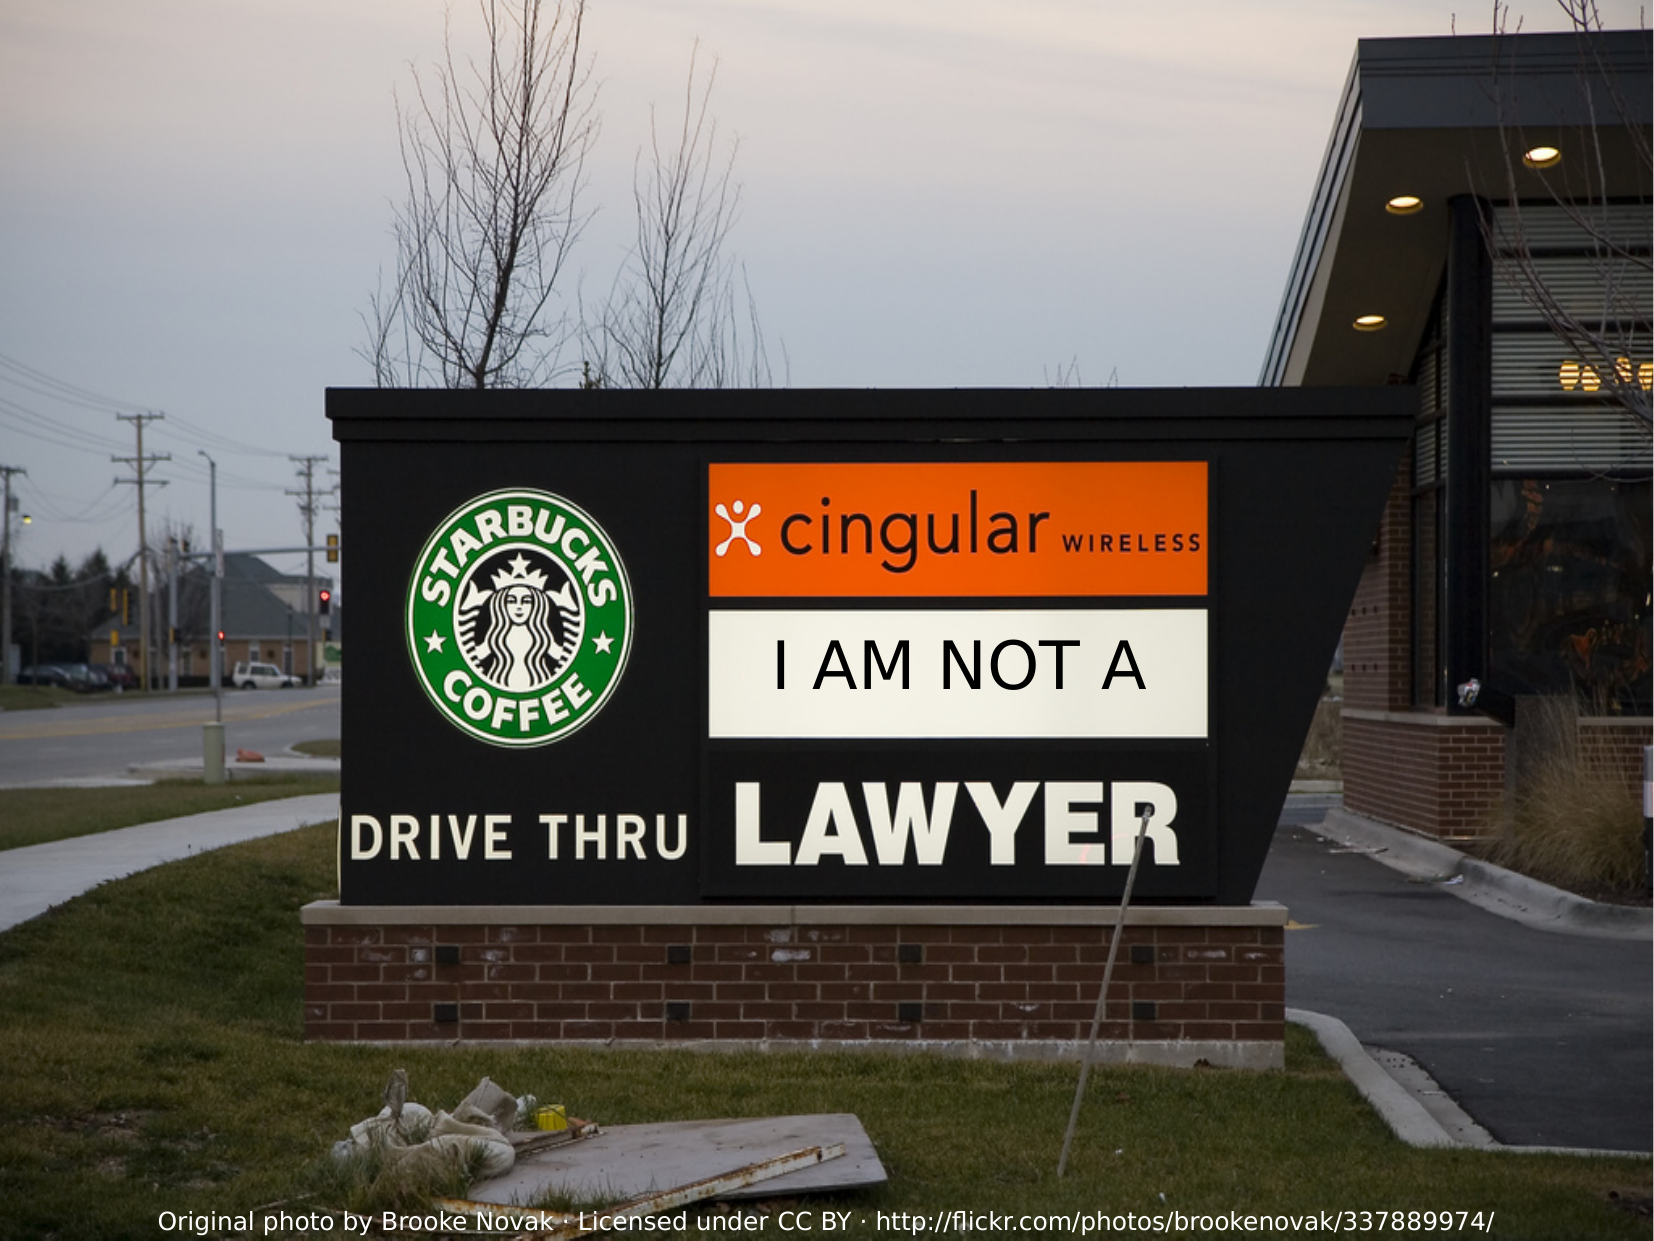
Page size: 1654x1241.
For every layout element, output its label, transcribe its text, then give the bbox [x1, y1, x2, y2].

text_box I AM NOT A [757, 619, 1163, 713]
picture [0, 0, 1654, 1241]
text_box Original photo by Brooke Novak · Licensed under CC BY · http://flickr.com/photos/brookenovak/337889974/ [142, 1200, 1511, 1241]
